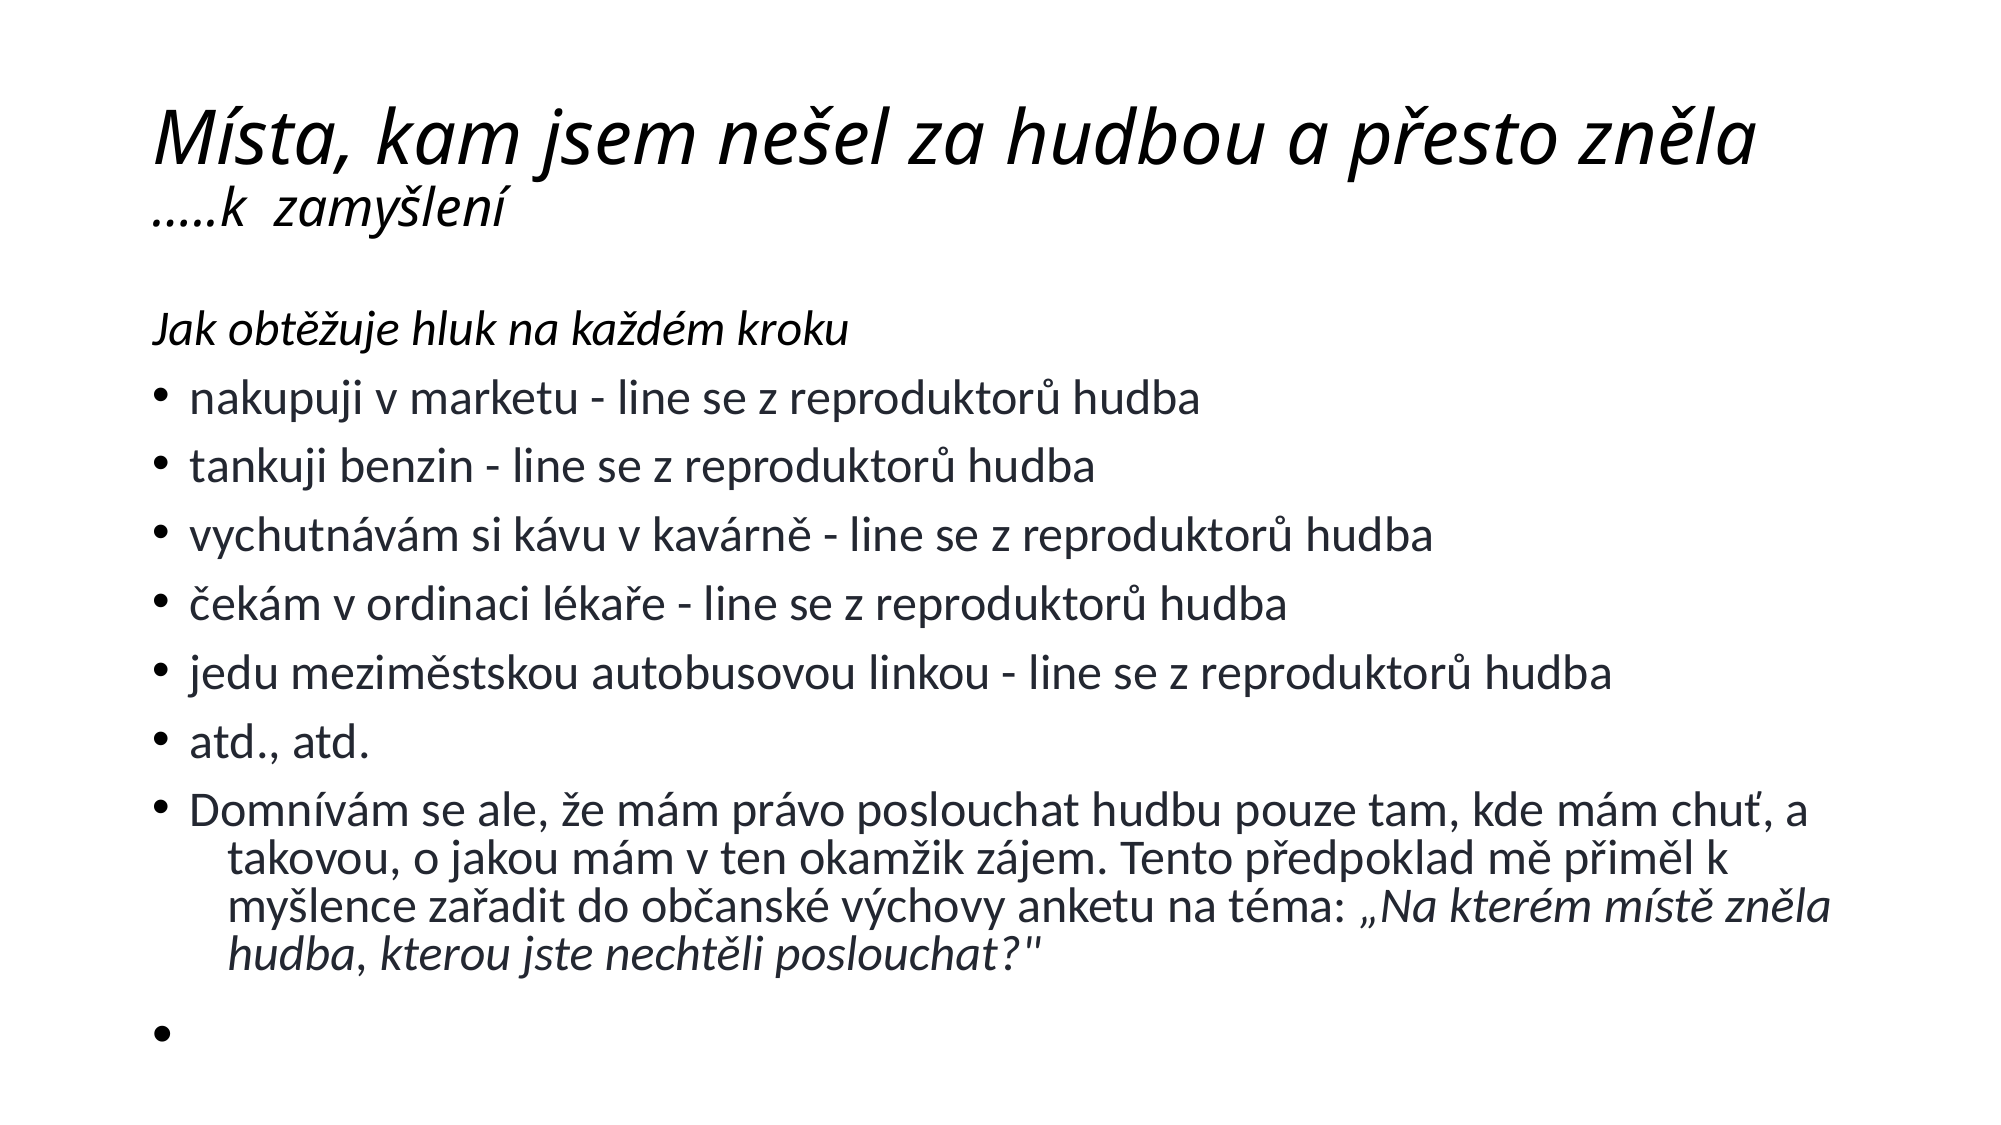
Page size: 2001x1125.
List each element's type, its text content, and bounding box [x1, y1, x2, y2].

title Místa, kam jsem nešel za hudbou a přesto zněla …..k zamyšlení [137, 59, 1863, 278]
list Jak obtěžuje hluk na každém kroku nakupuji v marketu - line se z reproduktorů hudba tankuji benzin - line se z reproduktorů hudba vychutnávám si kávu v kavárně - line se z reproduktorů hudba čekám v ordinaci lékaře - line se z reproduktorů hudba jedu meziměstskou autobusovou linkou - line se z reproduktorů hudba atd., atd. Domnívám se ale, že mám právo poslouchat hudbu pouze tam, kde mám chuť, a takovou, o jakou mám v ten okamžik zájem. Tento předpoklad mě přiměl k myšlence zařadit do občanské výchovy anketu na téma: „Na kterém místě zněla hudba, kterou jste nechtěli poslouchat?" [137, 299, 1863, 1014]
